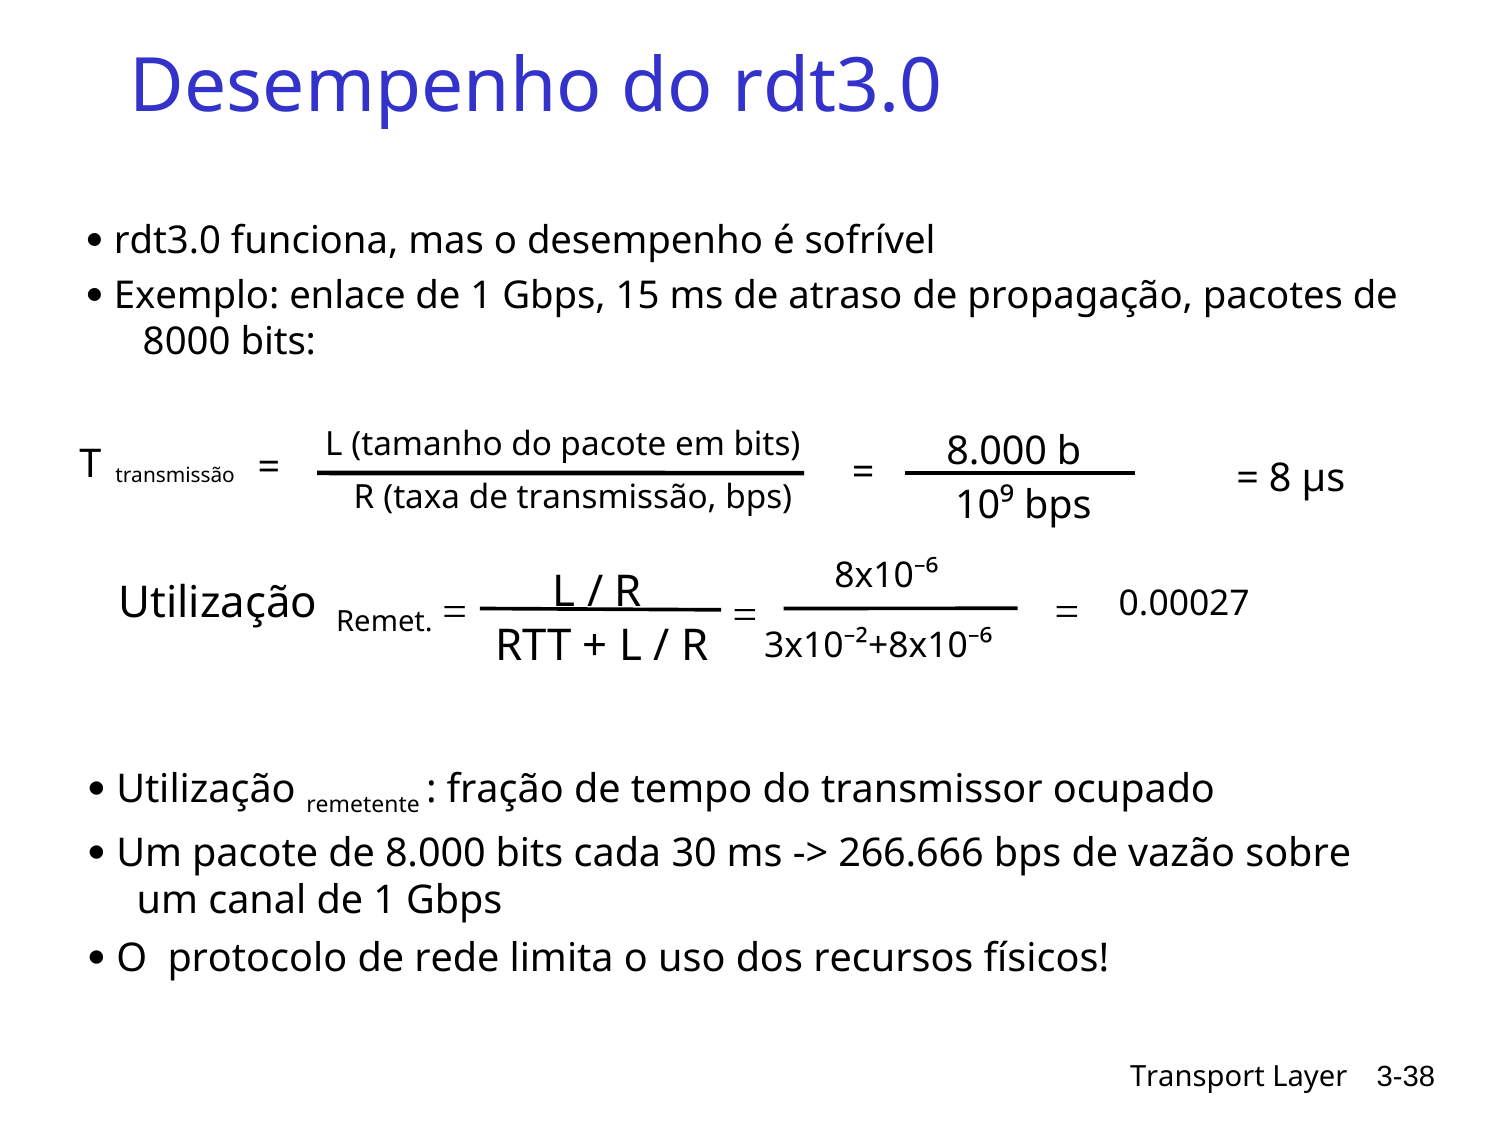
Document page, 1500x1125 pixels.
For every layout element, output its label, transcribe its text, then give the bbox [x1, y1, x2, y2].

text_box 0.00027 [1118, 580, 1260, 623]
text_box T [61, 430, 120, 494]
text_box = 8 μs [1221, 444, 1361, 508]
text_box RTT + L / R [495, 617, 709, 670]
text_box = [442, 583, 468, 636]
text_box R (taxa de transmissão, bps) [338, 467, 808, 523]
text_box 3x10⁻²+8x10⁻⁶ [745, 622, 993, 666]
text_box Utilização [118, 574, 318, 627]
text_box Transport Layer [887, 1050, 1339, 1125]
text_box = [242, 433, 295, 497]
text_box 10⁹ bps [940, 475, 1107, 534]
list  rdt3.0 funciona, mas o desempenho é sofrível  Exemplo: enlace de 1 Gbps, 15 ms de atraso de propagação, pacotes de 8000 bits: [73, 207, 1447, 370]
text_box 3-<número> [1339, 1050, 1451, 1125]
text_box 8x10⁻⁶ [834, 551, 939, 595]
text_box Remet. [335, 602, 433, 638]
text_box  Utilização remetente : fração de tempo do transmissor ocupado  Um pacote de 8.000 bits cada 30 ms -> 266.666 bps de vazão sobre um canal de 1 Gbps  O protocolo de rede limita o uso dos recursos físicos! [0, 755, 1434, 854]
text_box 8.000 b [890, 417, 1097, 481]
text_box = [1054, 583, 1080, 636]
text_box L / R [552, 611, 643, 616]
text_box transmissão [84, 454, 242, 495]
text_box = [732, 585, 758, 638]
text_box L / R [552, 562, 643, 607]
text_box = [837, 437, 889, 501]
text_box L (tamanho do pacote em bits) [301, 413, 817, 470]
text_box Desempenho do rdt3.0 [115, 28, 1500, 154]
